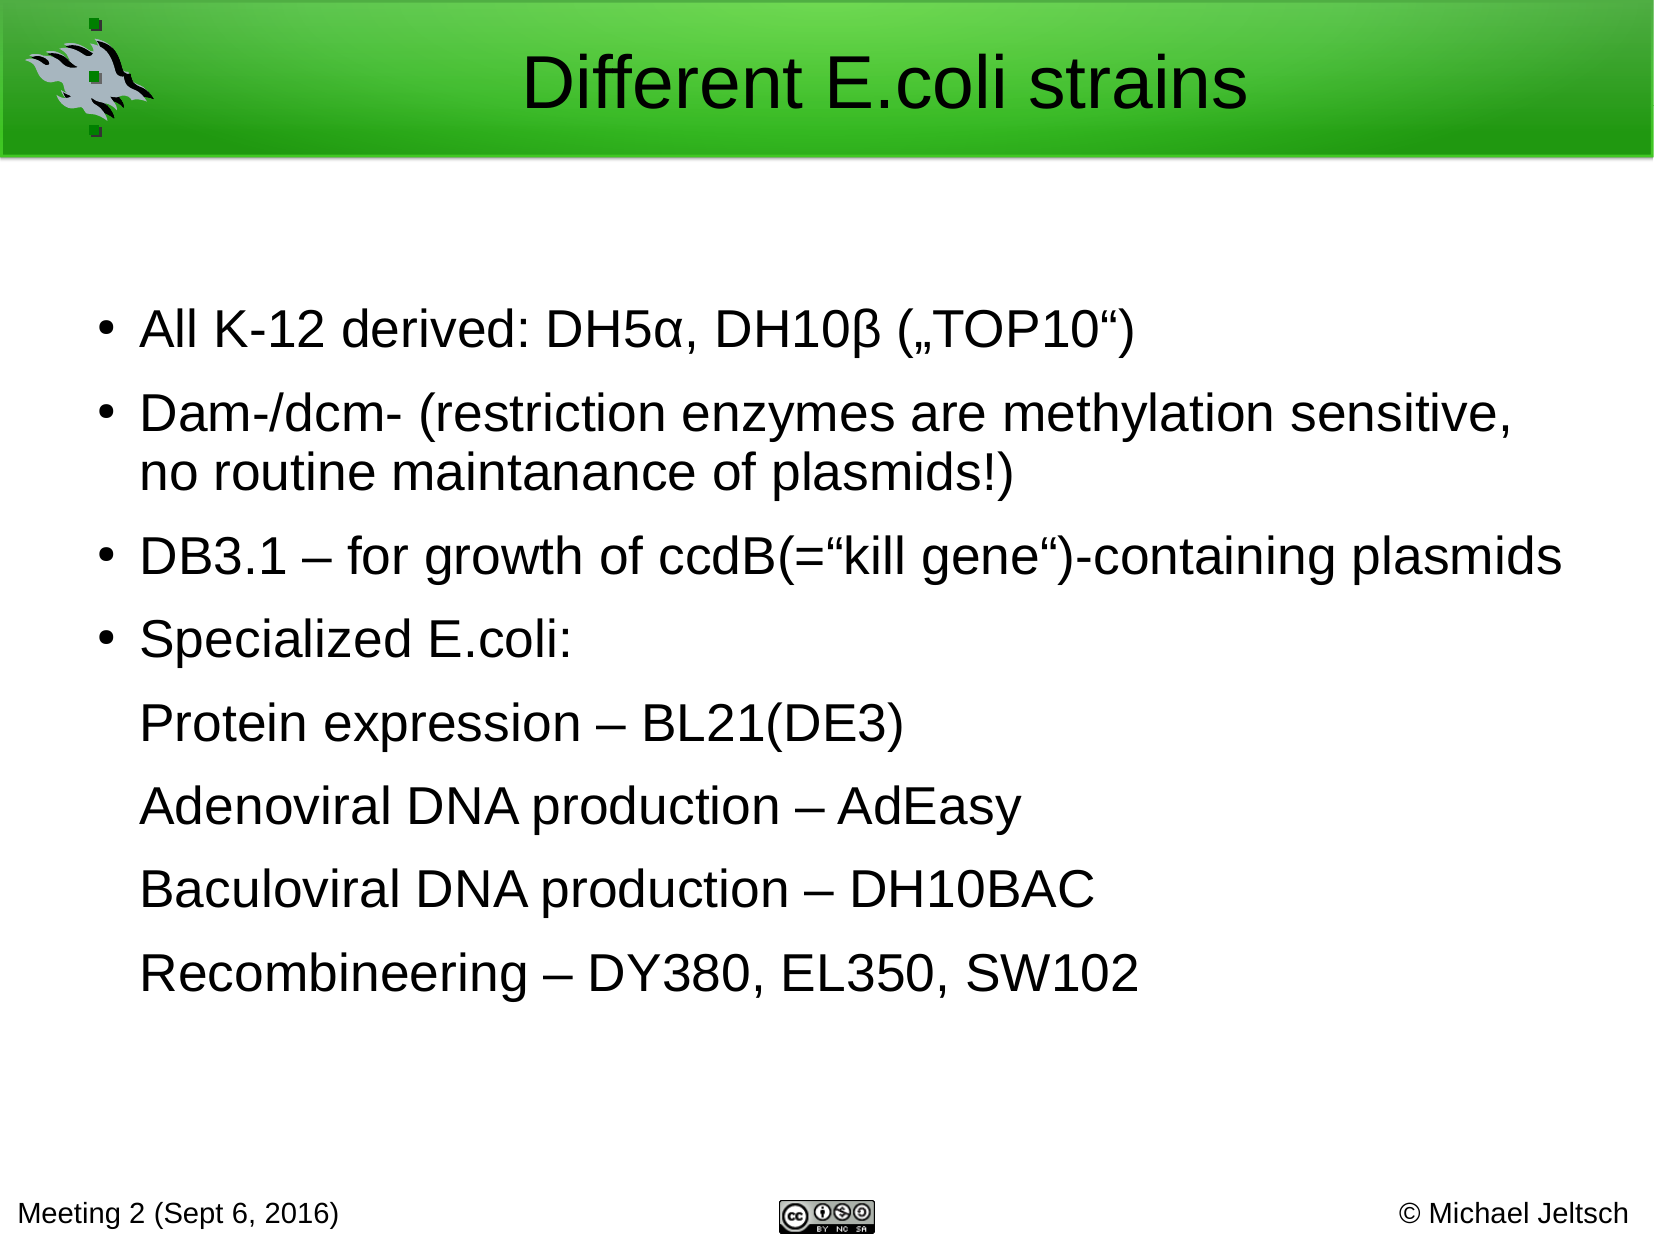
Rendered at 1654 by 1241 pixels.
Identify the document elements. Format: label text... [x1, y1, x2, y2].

picture [779, 1200, 875, 1234]
title Different E.coli strains [271, 11, 1501, 154]
list All K-12 derived: DH5α, DH10β („TOP10“) Dam-/dcm- (restriction enzymes are methylation sensitive, no routine maintanance of plasmids!) DB3.1 – for growth of ccdB(=“kill gene“)-containing plasmids Specialized E.coli: Protein expression – BL21(DE3) Adenoviral DNA production – AdEasy Baculoviral DNA production – DH10BAC Recombineering – DY380, EL350, SW102 [82, 299, 1571, 1019]
